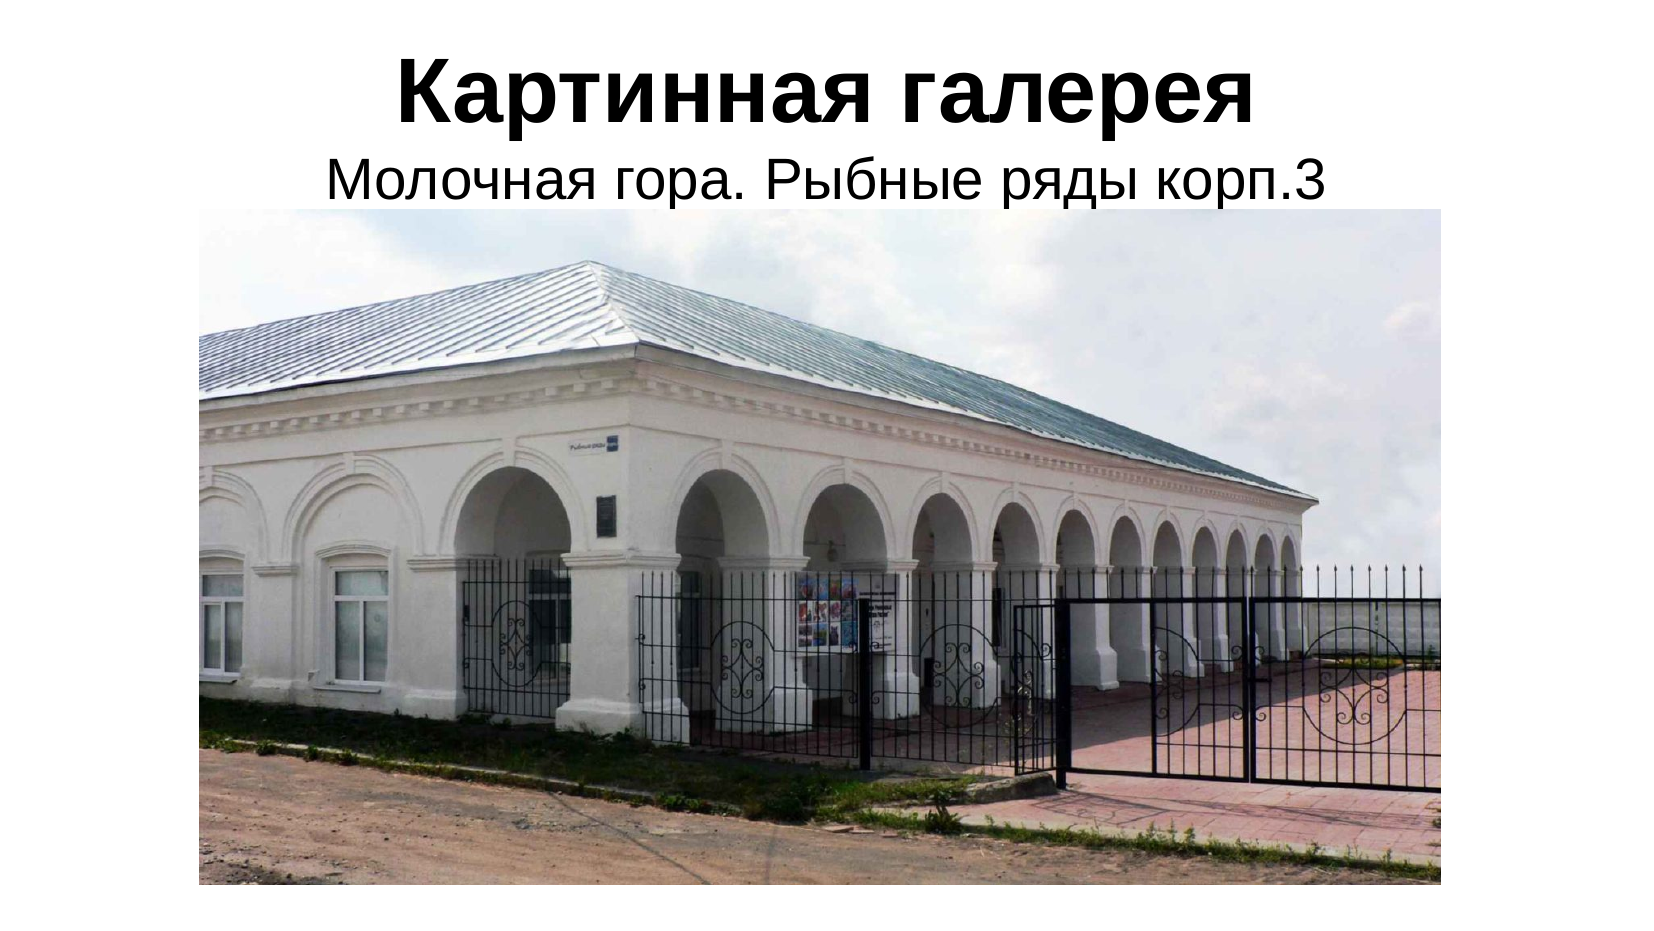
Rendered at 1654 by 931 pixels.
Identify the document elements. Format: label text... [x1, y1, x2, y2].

title Картинная галерея Молочная гора. Рыбные ряды корп.3 [82, 30, 1571, 199]
picture [199, 210, 1441, 885]
